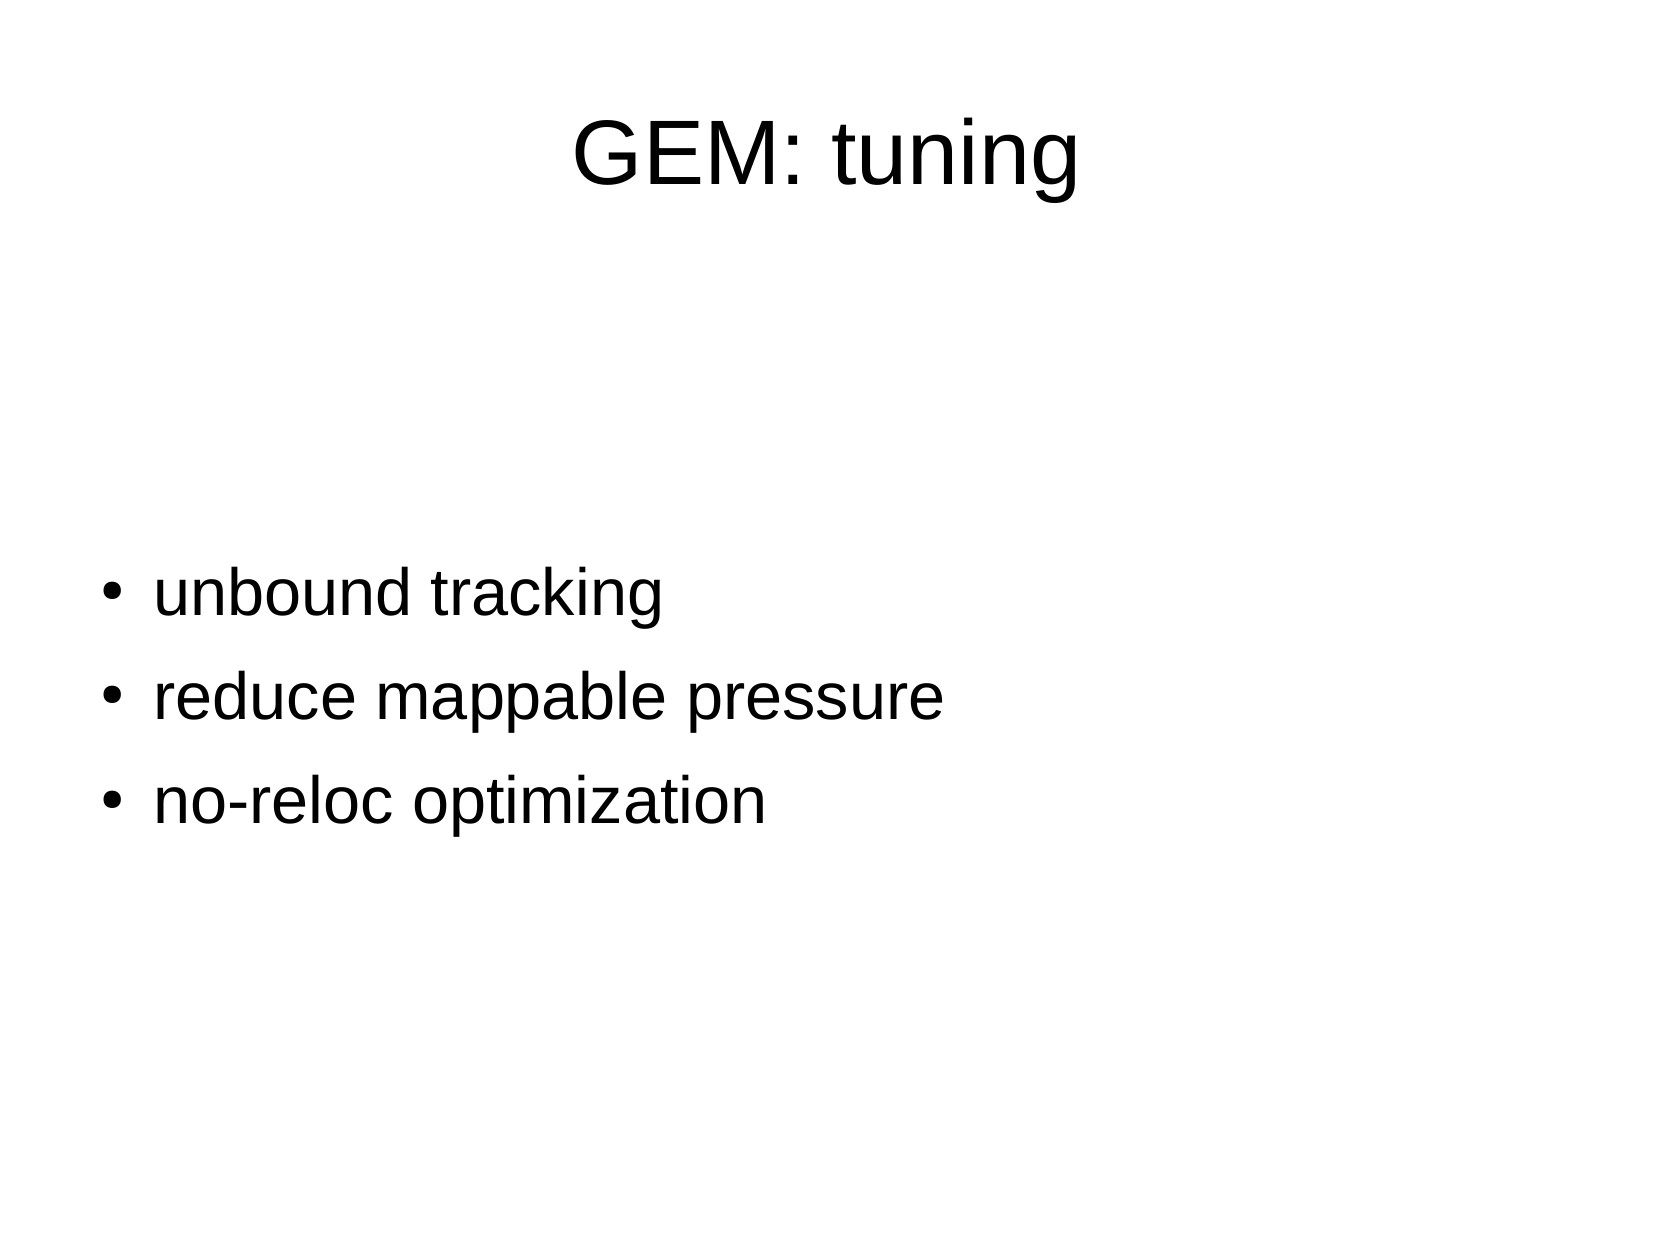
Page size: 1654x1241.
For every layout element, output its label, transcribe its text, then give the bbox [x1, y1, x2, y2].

list unbound tracking reduce mappable pressure no-reloc optimization [82, 555, 1571, 1109]
title GEM: tuning [82, 49, 1571, 257]
